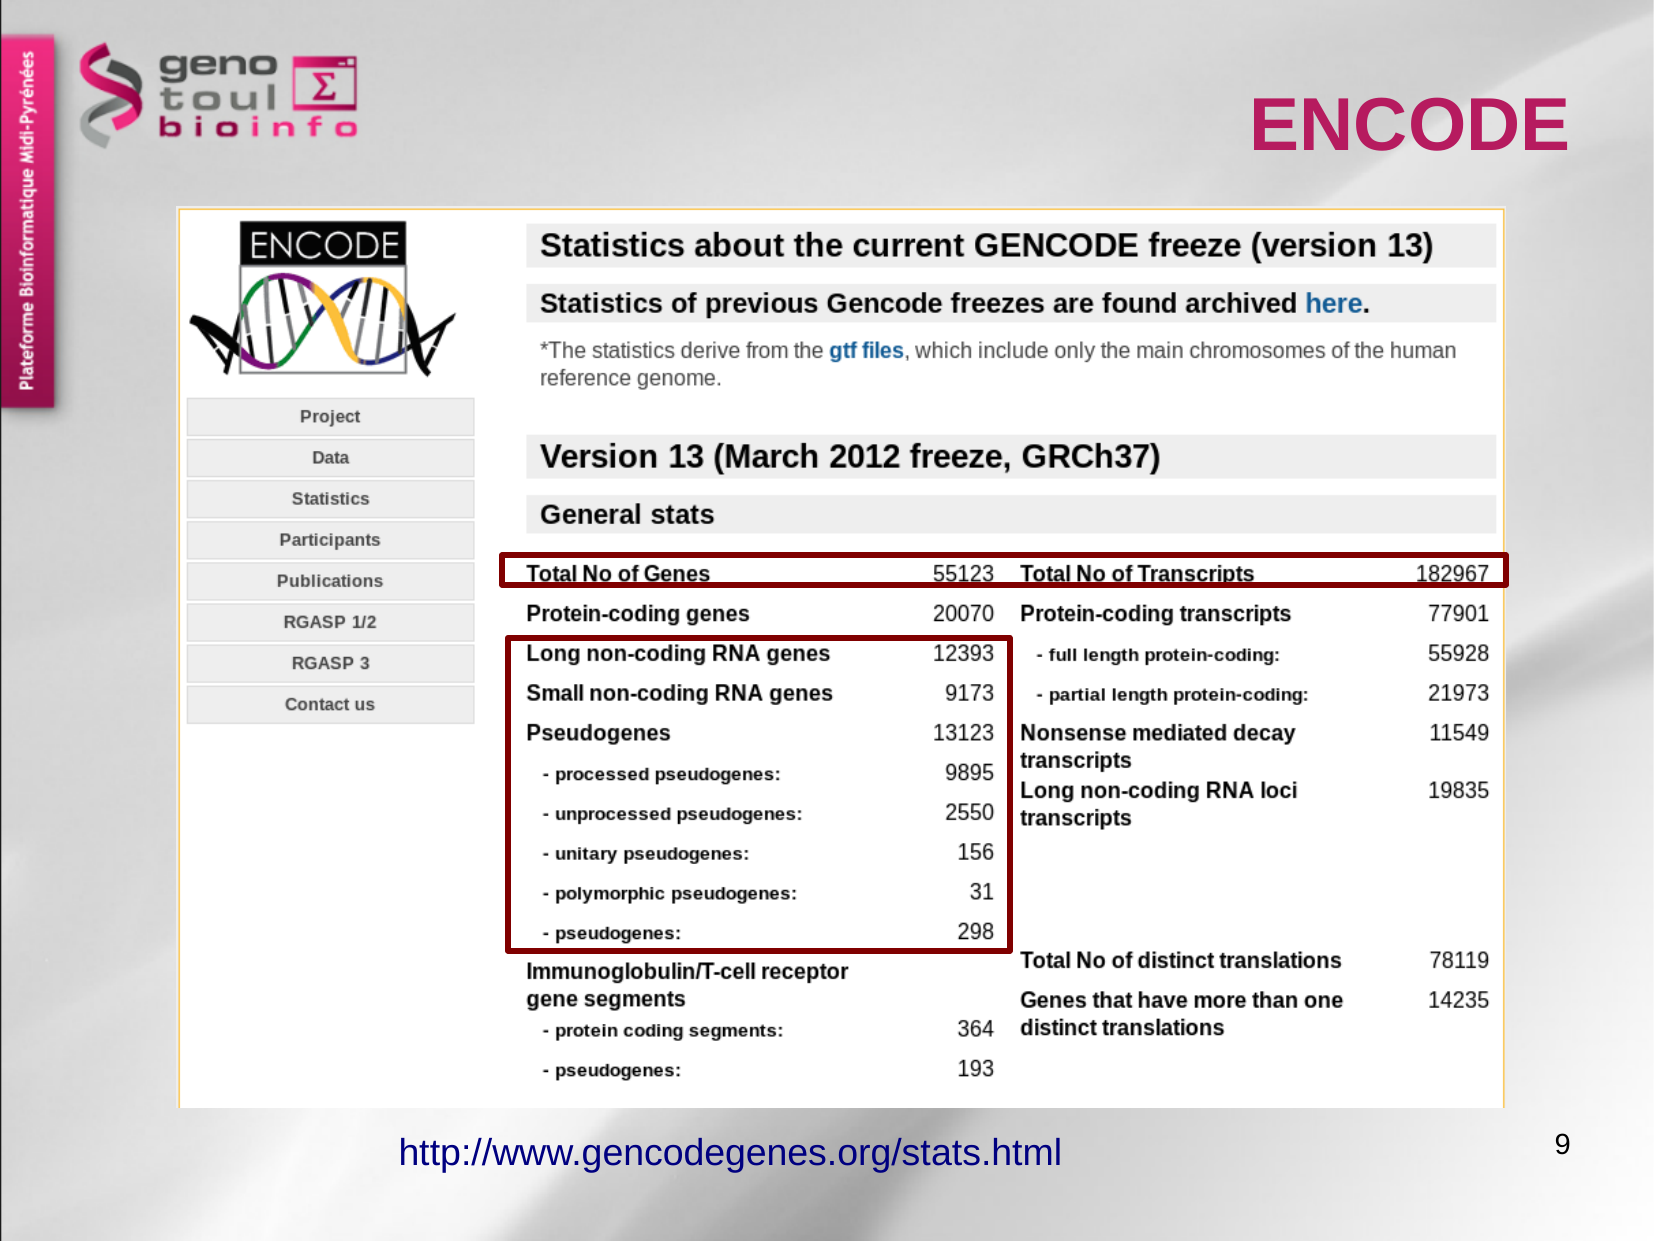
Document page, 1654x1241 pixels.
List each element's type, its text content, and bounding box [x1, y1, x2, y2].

title ENCODE [82, 49, 1571, 207]
picture [0, 0, 1654, 1241]
text_box http://www.gencodegenes.org/stats.html [383, 1124, 1078, 1182]
